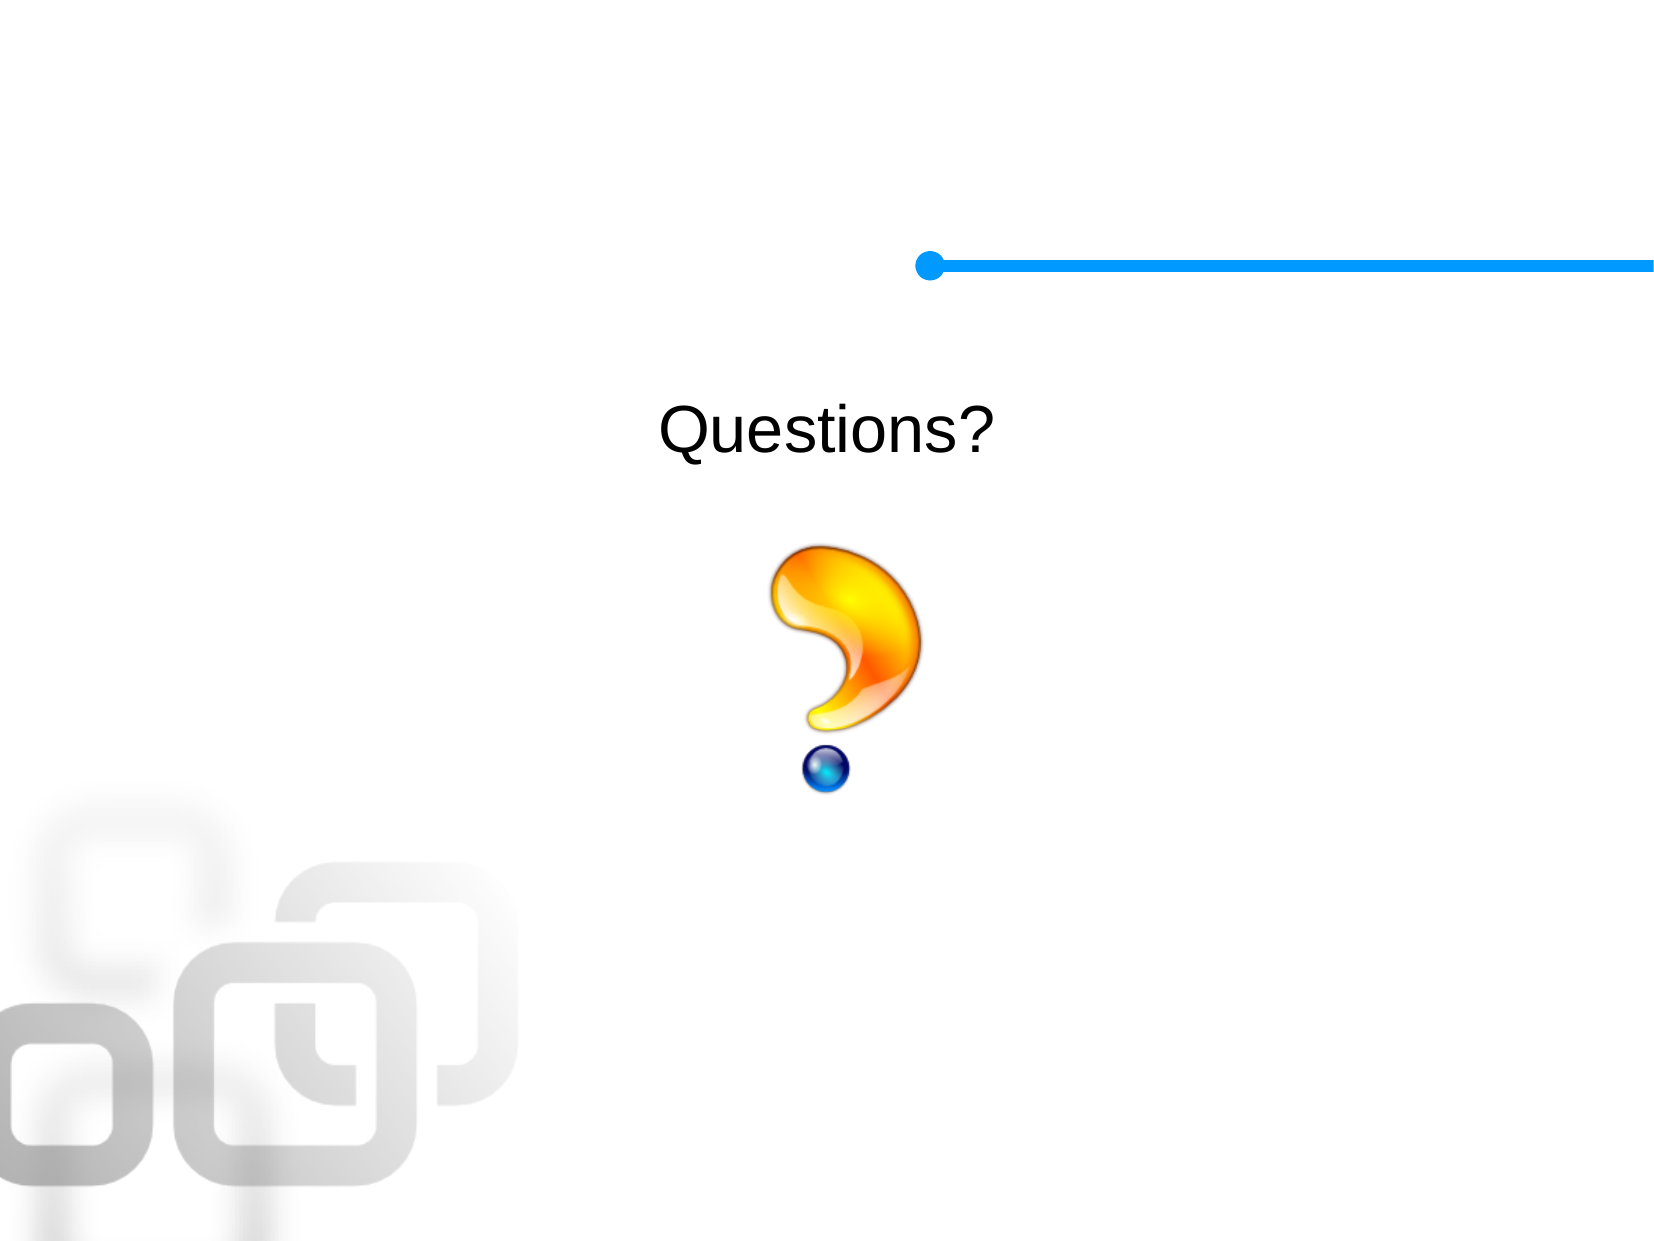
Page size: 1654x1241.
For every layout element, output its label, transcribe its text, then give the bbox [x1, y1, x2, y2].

picture [731, 531, 945, 813]
subtitle Questions? [82, 56, 1571, 1102]
picture [0, 713, 709, 1241]
